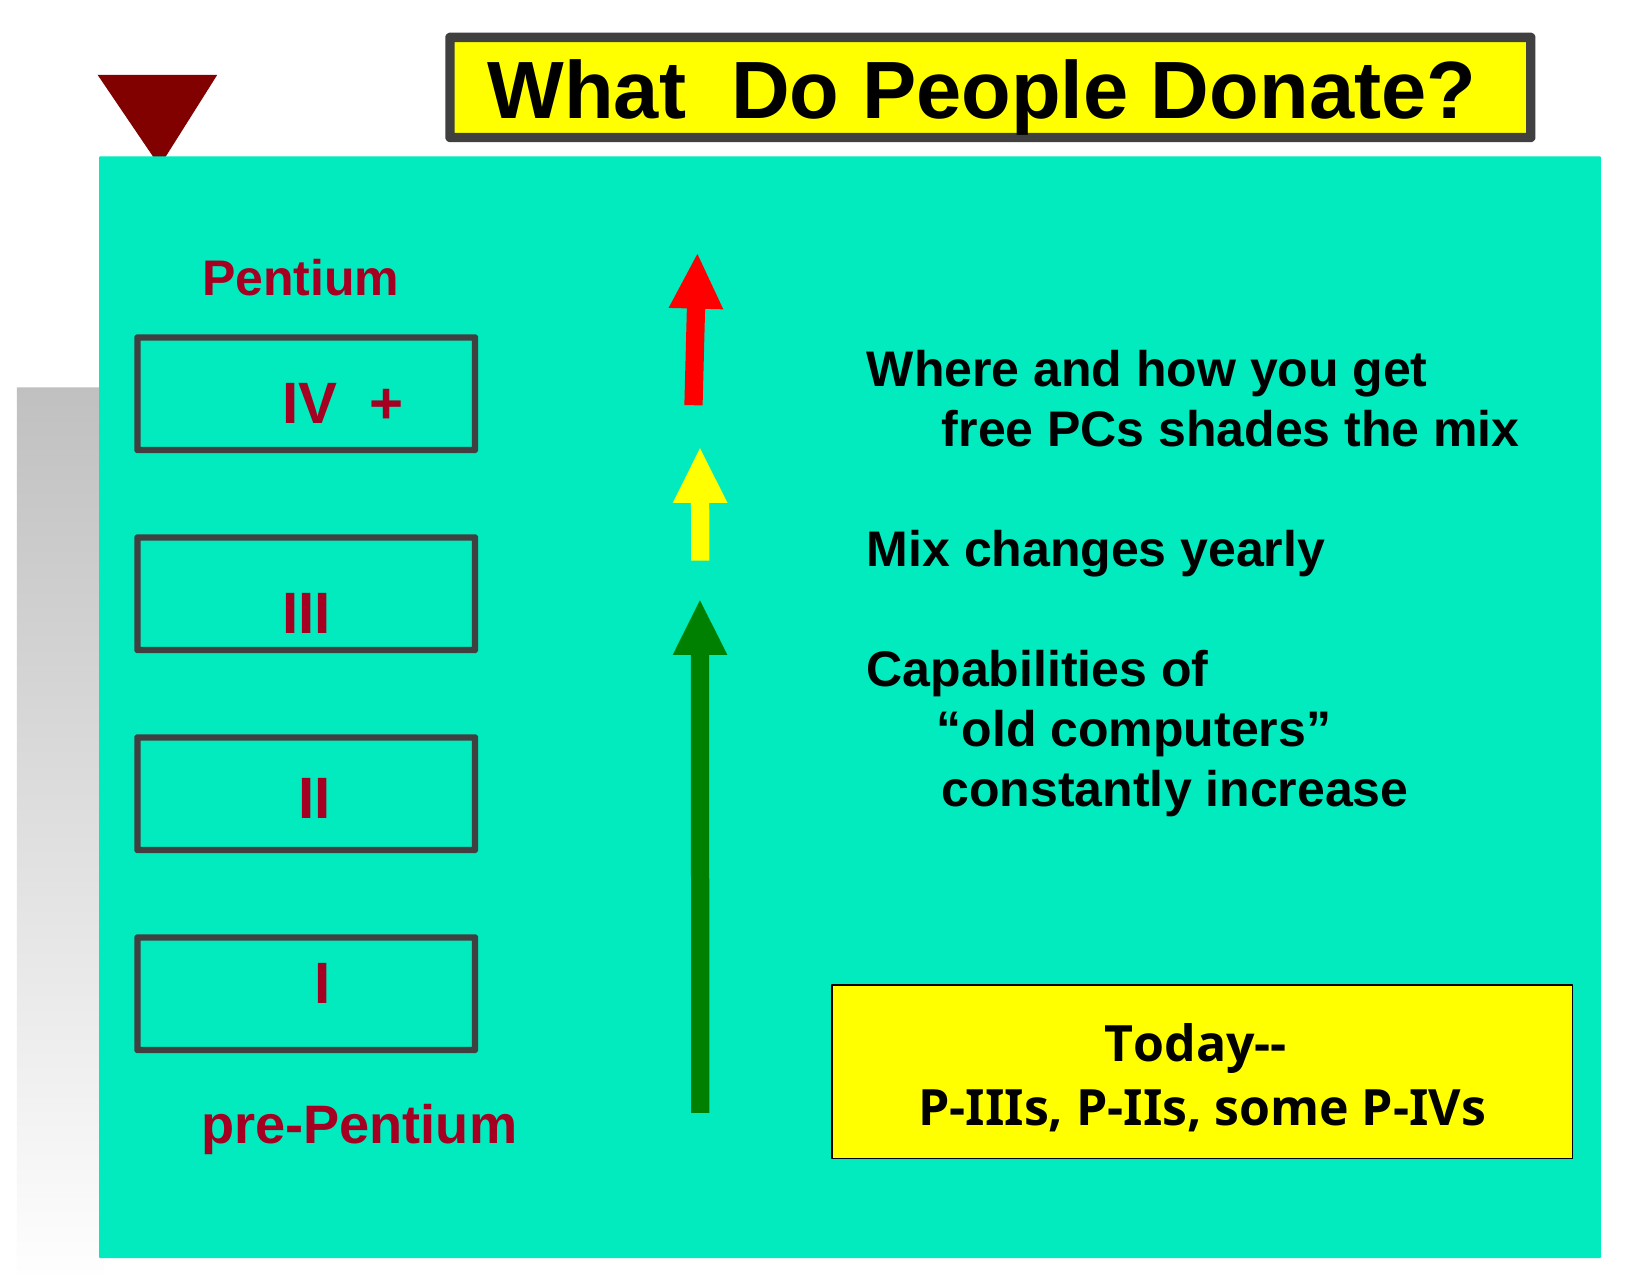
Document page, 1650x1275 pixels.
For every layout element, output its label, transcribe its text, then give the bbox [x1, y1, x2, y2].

text_box [450, 37, 1531, 138]
text_box [16, 387, 105, 1275]
text_box [97, 74, 218, 156]
text_box What Do People Donate? [487, 37, 1523, 136]
text_box Where and how you get free PCs shades the mix Mix changes yearly Capabilities of “old computers” constantly increase [852, 329, 1540, 825]
text_box Today-- P-IIIs, P-IIs, some P-IVs [832, 985, 1573, 1159]
text_box IV + III II I pre-Pentium [137, 287, 688, 1258]
text_box Pentium [273, 273, 284, 287]
text_box Pentium [213, 266, 226, 277]
text_box Pentium [187, 237, 415, 287]
